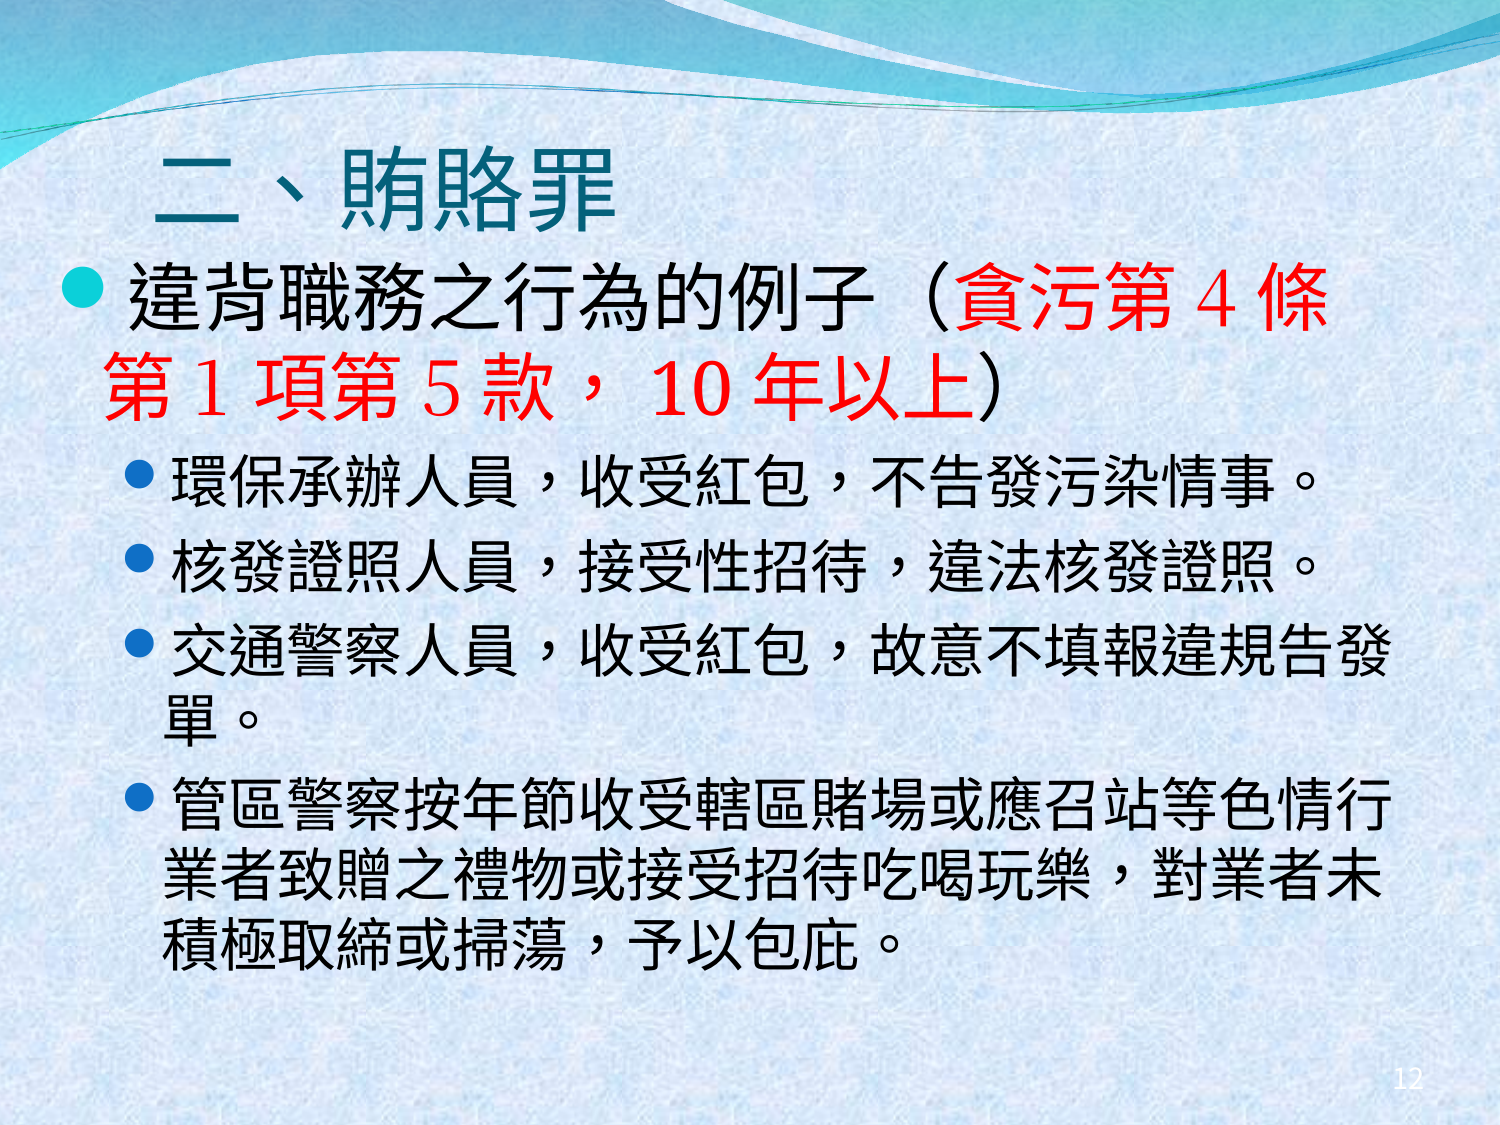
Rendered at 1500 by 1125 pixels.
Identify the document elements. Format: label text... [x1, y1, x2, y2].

text_box <編號> [1299, 1042, 1426, 1103]
picture [0, 0, 1500, 1125]
title 二、賄賂罪 [150, 136, 1426, 244]
list 違背職務之行為的例子（貪污第4條第1項第5款，10年以上） 環保承辦人員，收受紅包，不告發污染情事。 核發證照人員，接受性招待，違法核發證照。 交通警察人員，收受紅包，故意不填報違規告發單。 管區警察按年節收受轄區賭場或應召站等色情行業者致贈之禮物或接受招待吃喝玩樂，對業者未積極取締或掃蕩，予以包庇。 [41, 243, 1411, 1009]
